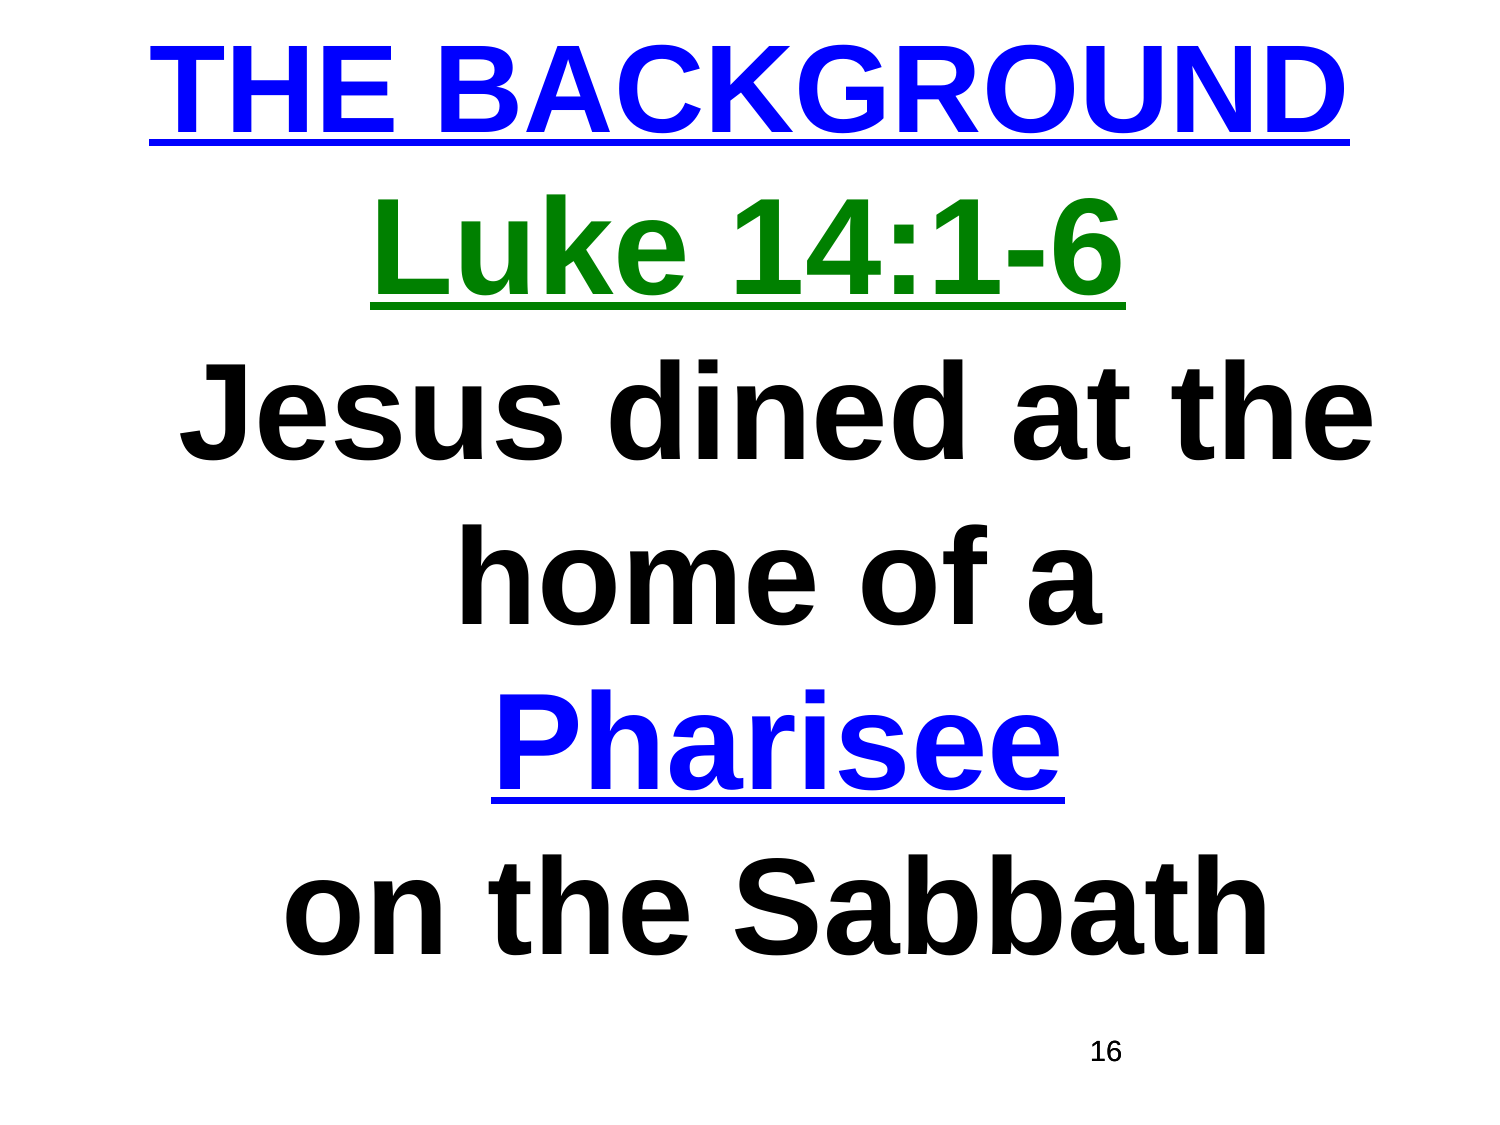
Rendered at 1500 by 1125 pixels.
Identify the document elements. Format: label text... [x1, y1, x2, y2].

text_box THE BACKGROUND Luke 14:1-6 Jesus dined at the home of a Pharisee on the Sabbath [0, 0, 1500, 1125]
